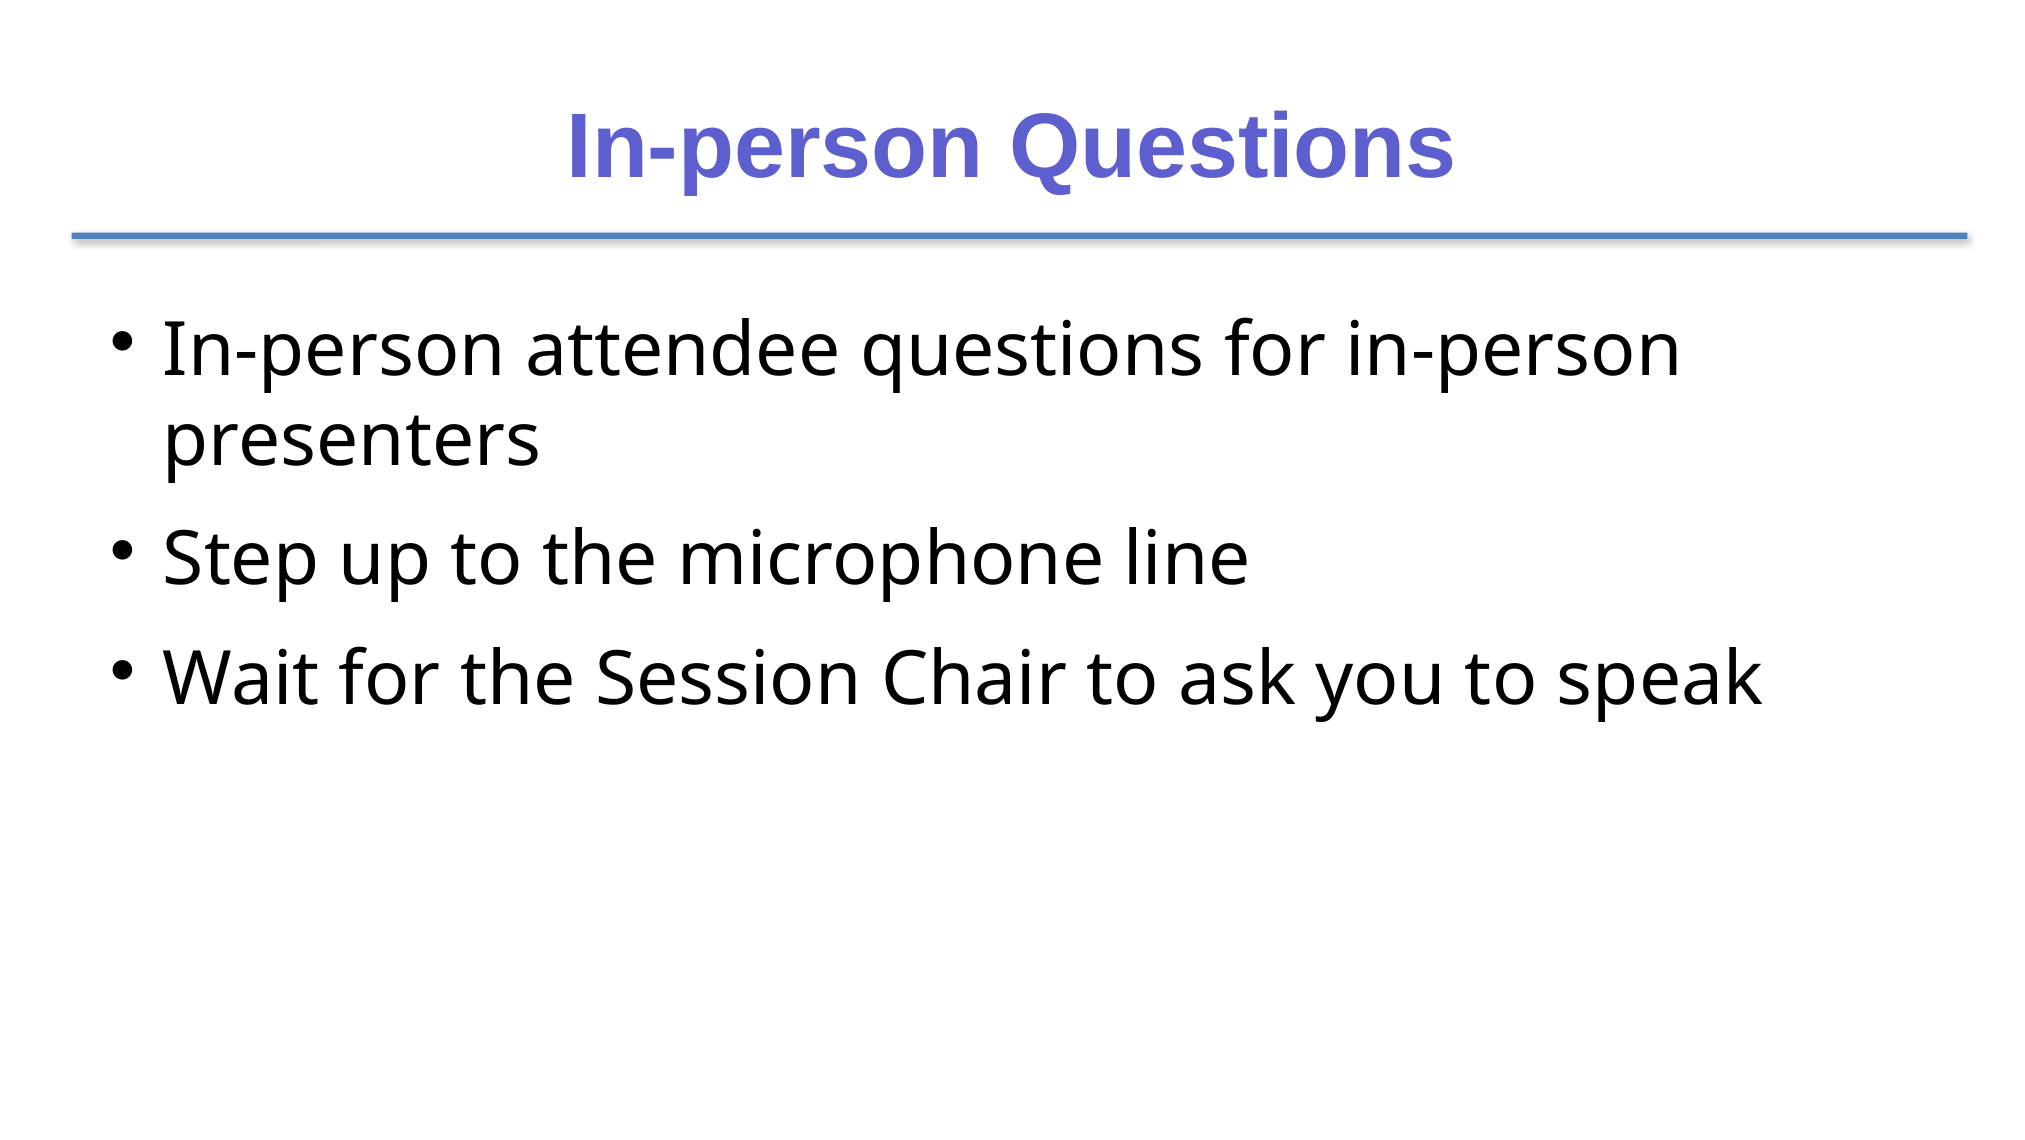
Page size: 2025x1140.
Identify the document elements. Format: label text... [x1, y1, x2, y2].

text_box In-person Questions [101, 45, 1924, 236]
text_box In-person attendee questions for in-person presenters Step up to the microphone line Wait for the Session Chair to ask you to speak [92, 299, 1933, 871]
